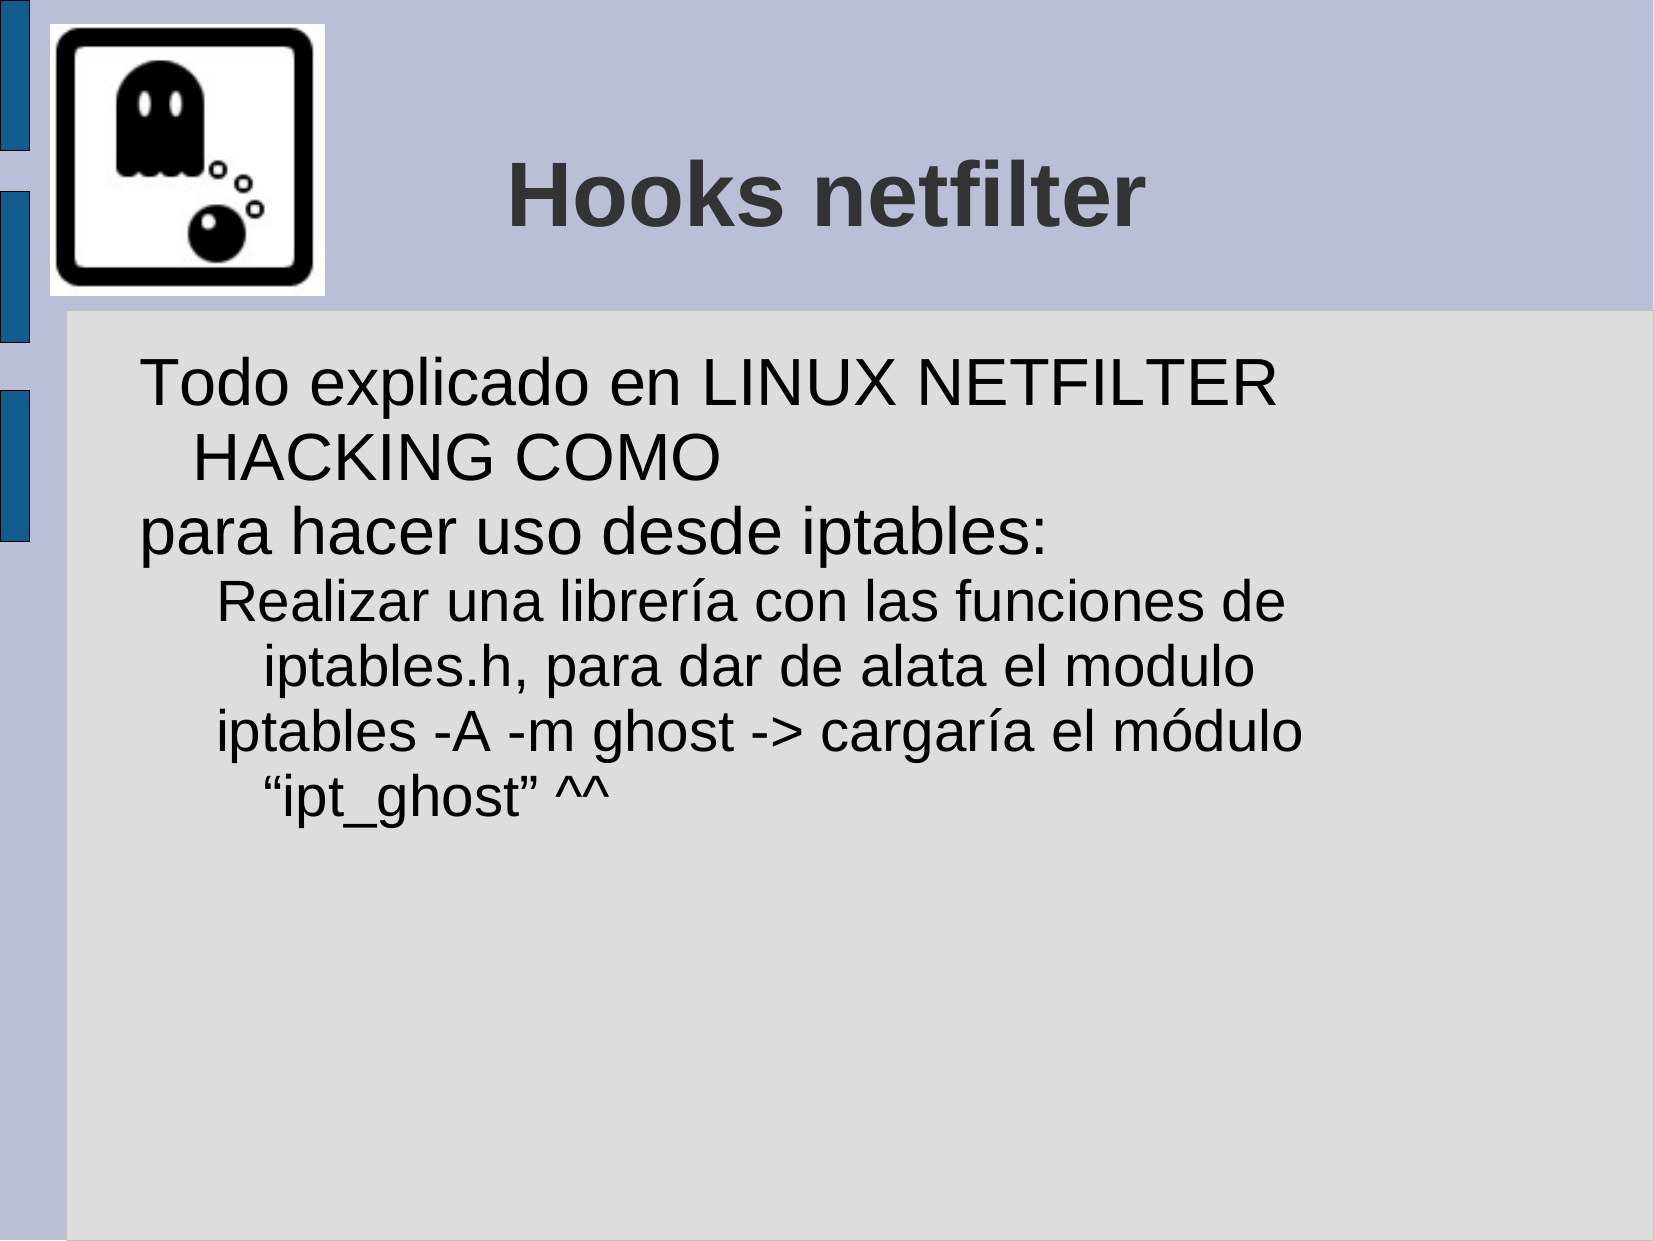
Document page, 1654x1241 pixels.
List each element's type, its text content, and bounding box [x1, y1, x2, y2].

list Todo explicado en LINUX NETFILTER HACKING COMO para hacer uso desde iptables: Realizar una librería con las funciones de iptables.h, para dar de alata el modulo iptables -A -m ghost -> cargaría el módulo “ipt_ghost” ^^ [121, 344, 1534, 1127]
title Hooks netfilter [121, 91, 1534, 299]
picture [50, 24, 325, 296]
